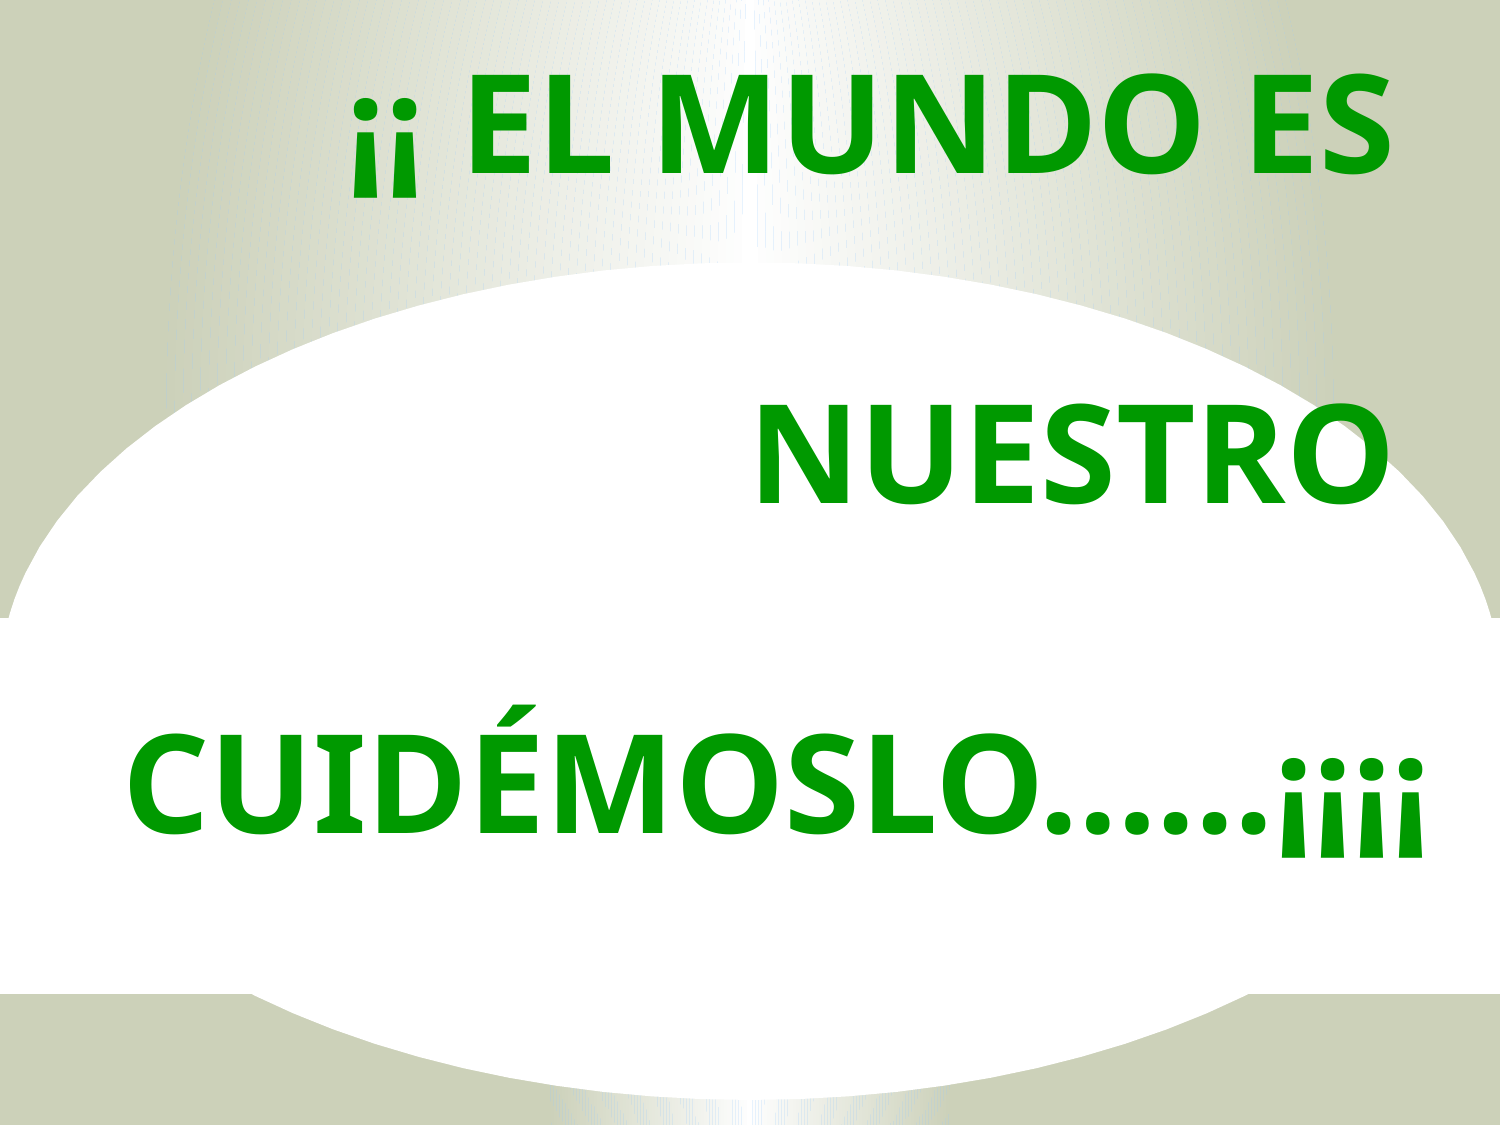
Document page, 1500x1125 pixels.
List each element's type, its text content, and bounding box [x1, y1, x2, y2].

title ¡¡ EL MUNDO ES NUESTRO CUIDÉMOSLO…...¡¡¡¡ [96, 28, 1447, 1034]
